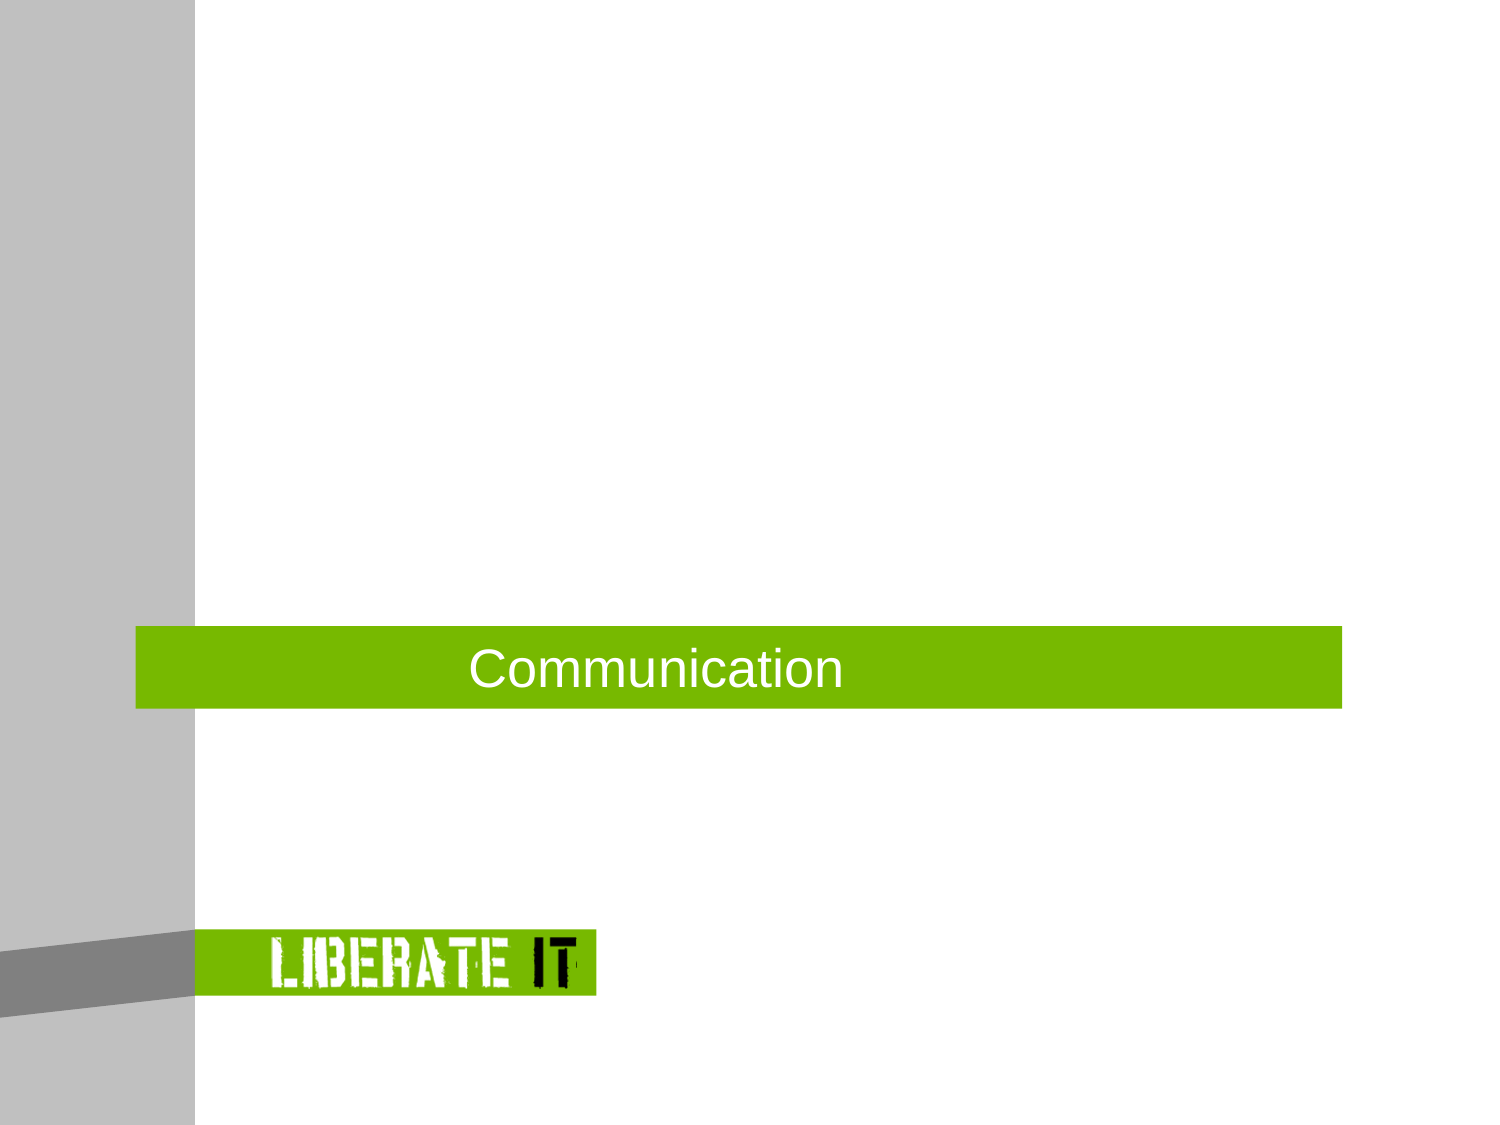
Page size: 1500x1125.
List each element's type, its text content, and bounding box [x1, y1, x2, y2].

text_box Communication [177, 625, 1152, 706]
picture [271, 936, 577, 989]
